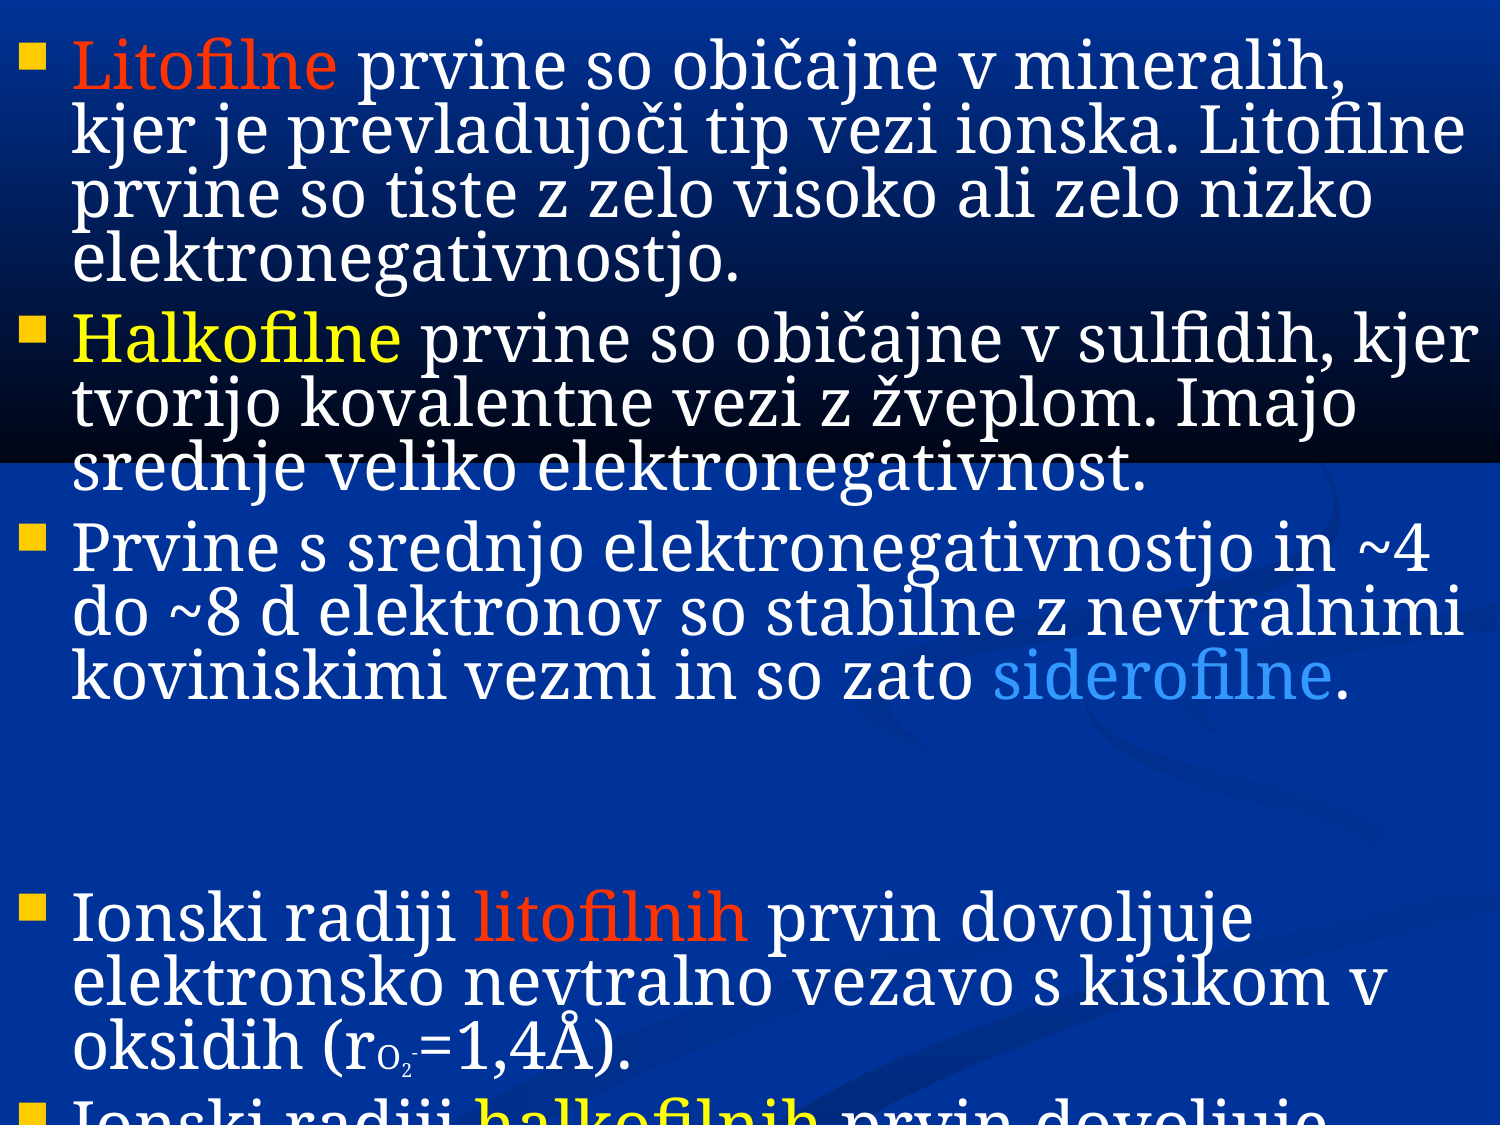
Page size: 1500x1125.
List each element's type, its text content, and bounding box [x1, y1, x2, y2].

list Litofilne prvine so običajne v mineralih, kjer je prevladujoči tip vezi ionska. Litofilne prvine so tiste z zelo visoko ali zelo nizko elektronegativnostjo. Halkofilne prvine so običajne v sulfidih, kjer tvorijo kovalentne vezi z žveplom. Imajo srednje veliko elektronegativnost. Prvine s srednjo elektronegativnostjo in ~4 do ~8 d elektronov so stabilne z nevtralnimi koviniskimi vezmi in so zato siderofilne. Ionski radiji litofilnih prvin dovoljuje elektronsko nevtralno vezavo s kisikom v oksidih (rO2-=1,4Å). Ionski radiji halkofilnih prvin dovoljuje elektronsko nevtralno vezavo žveplom vsulfidih (rS2-=1,8Å). [0, 30, 1500, 1125]
